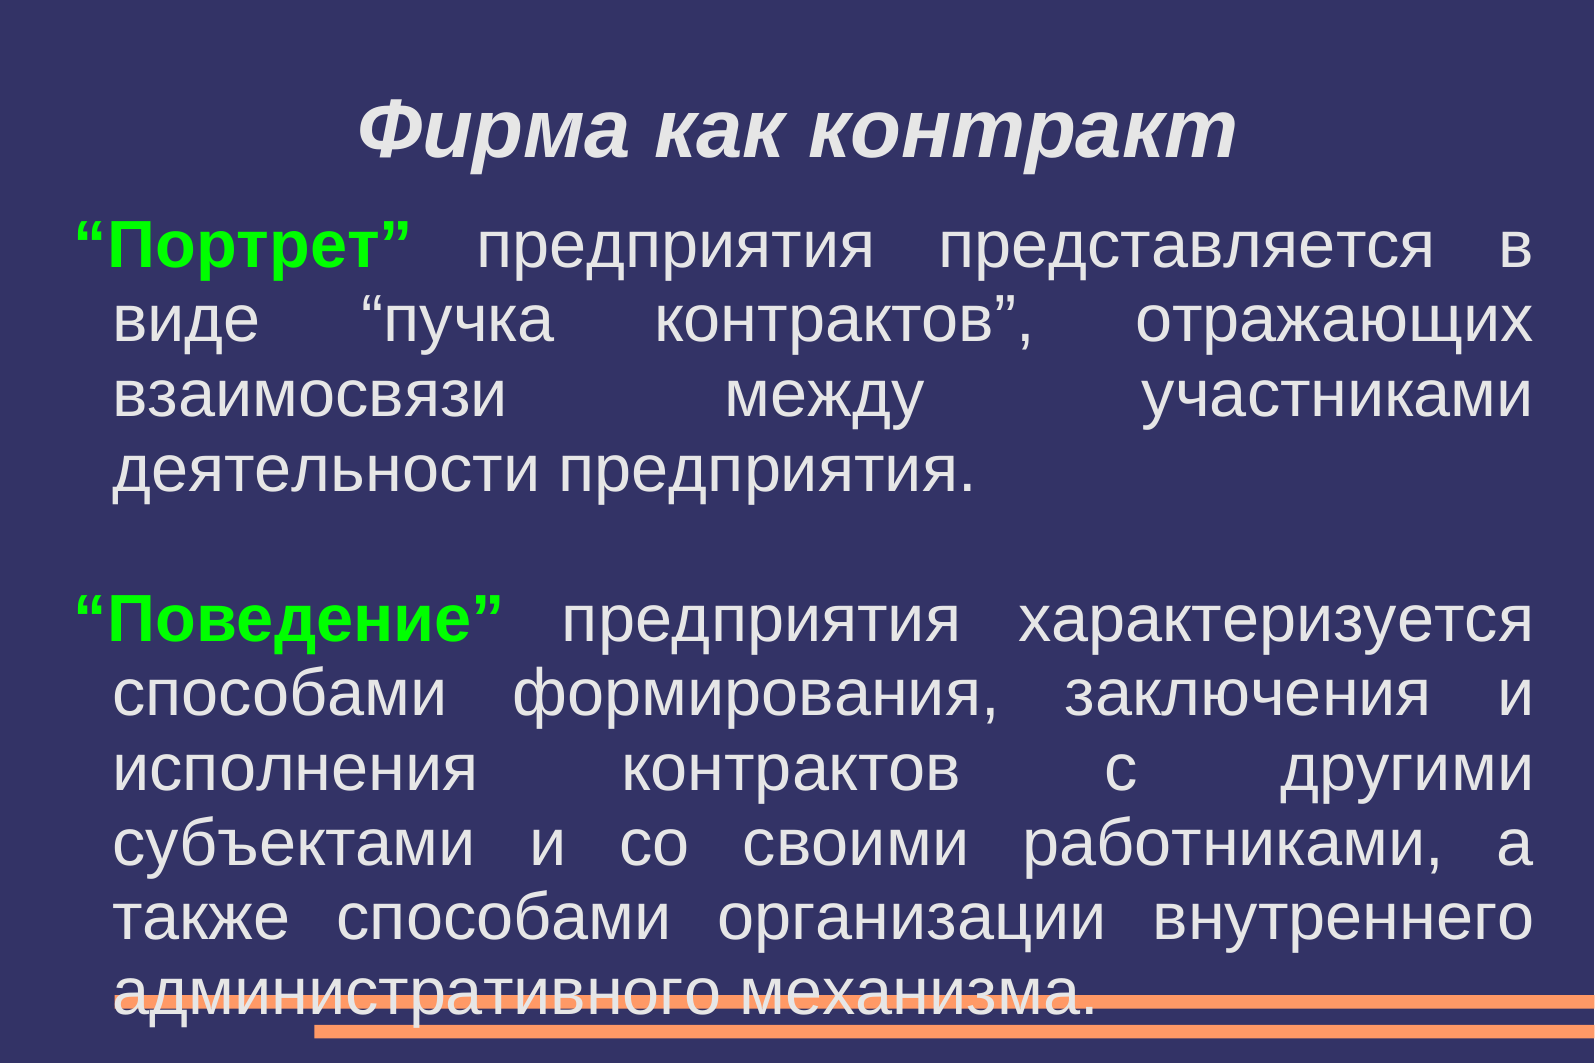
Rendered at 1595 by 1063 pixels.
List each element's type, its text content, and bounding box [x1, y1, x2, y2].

list “Портрет” предприятия представляется в виде “пучка контрактов”, отражающих взаимосвязи между участниками деятельности предприятия. “Поведение” предприятия характеризуется способами формирования, заключения и исполнения контрактов с другими субъектами и со своими работниками, а также способами организации внутреннего административного механизма. [29, 206, 1536, 1030]
title Фирма как контракт [117, 39, 1479, 206]
